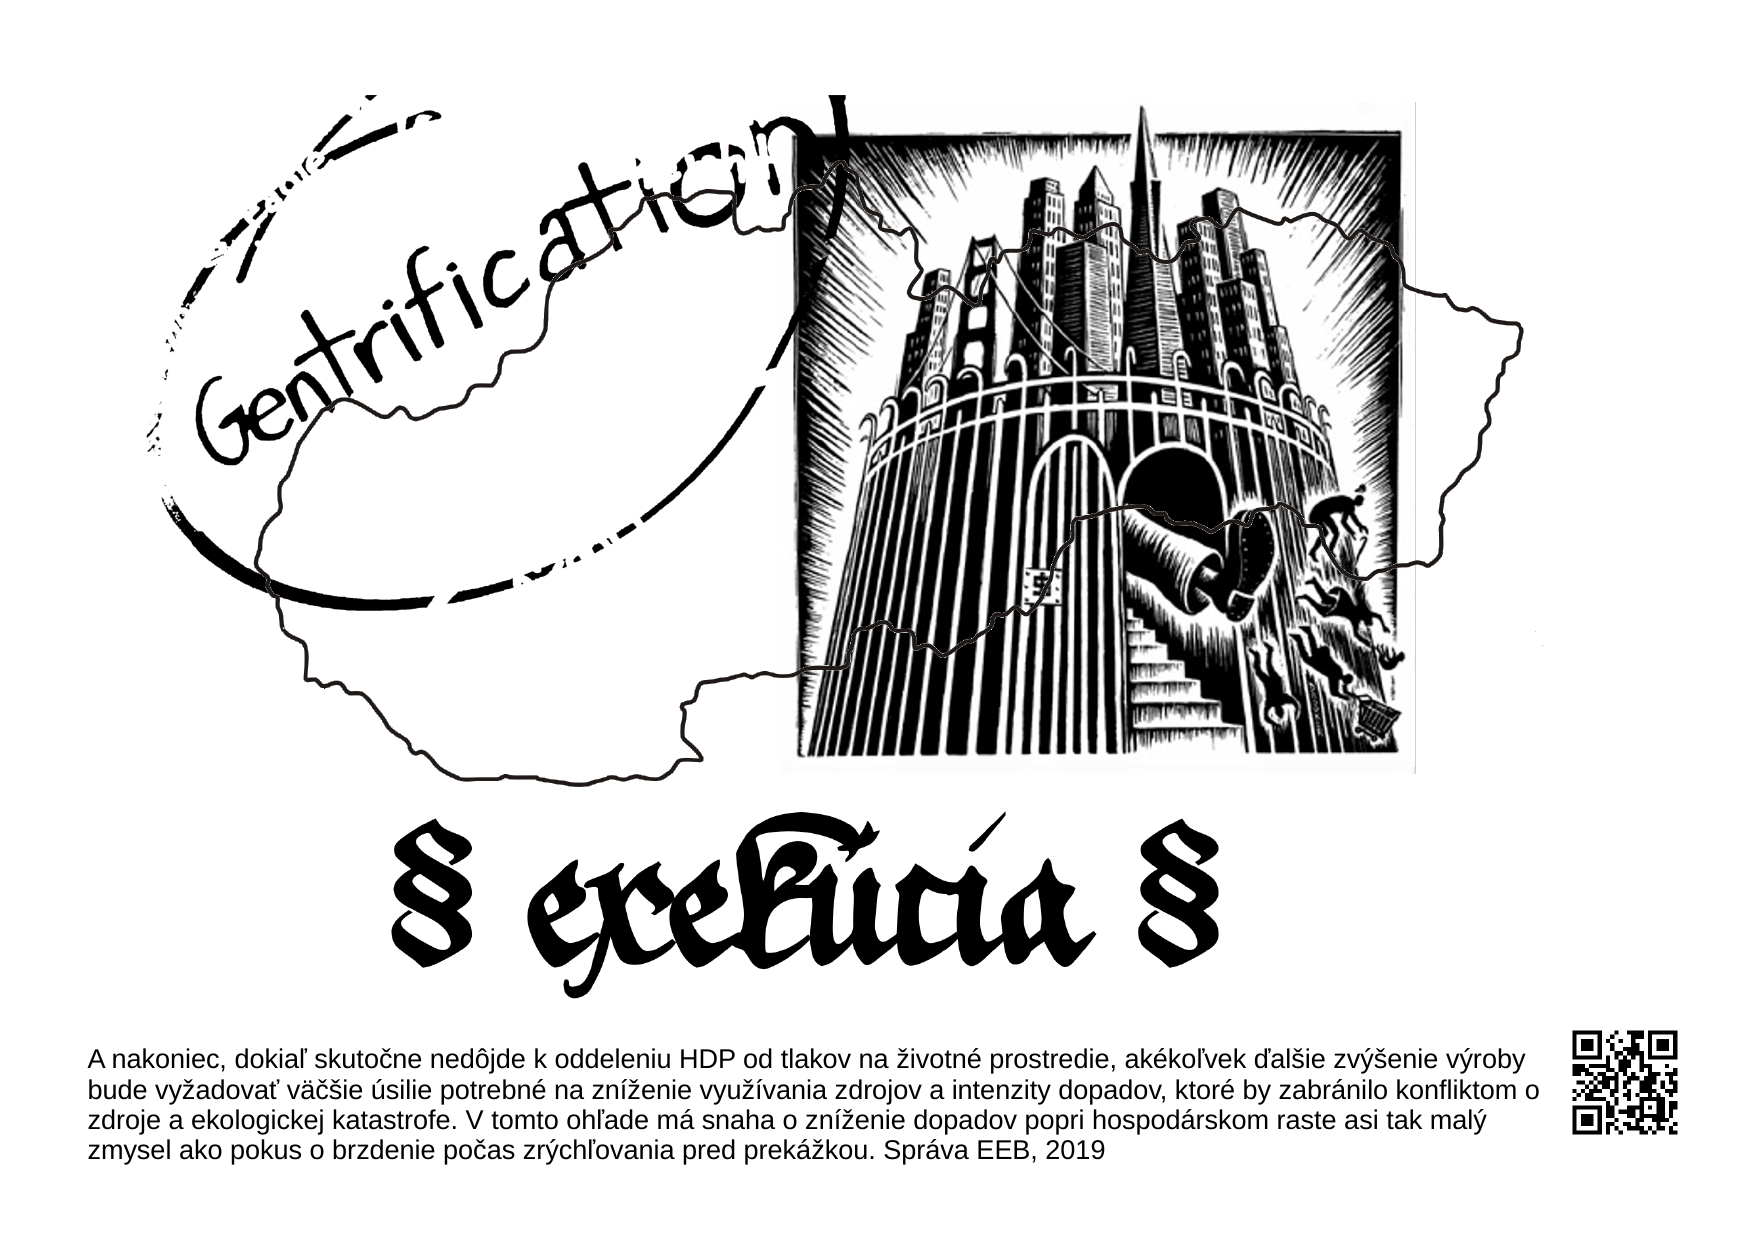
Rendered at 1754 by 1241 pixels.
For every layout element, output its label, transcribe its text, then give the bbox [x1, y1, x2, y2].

title A nakoniec, dokiaľ skutočne nedôjde k oddeleniu HDP od tlakov na životné prostredie, akékoľvek ďalšie zvýšenie výroby bude vyžadovať väčšie úsilie potrebné na zníženie využívania zdrojov a intenzity dopadov, ktoré by zabránilo konfliktom o zdroje a ekologickej katastrofe. V tomto ohľade má snaha o zníženie dopadov popri hospodárskom raste asi tak malý zmysel ako pokus o brzdenie počas zrýchľovania pred prekážkou. Správa EEB, 2019 [87, 1027, 1541, 1166]
picture [109, 36, 1685, 1142]
